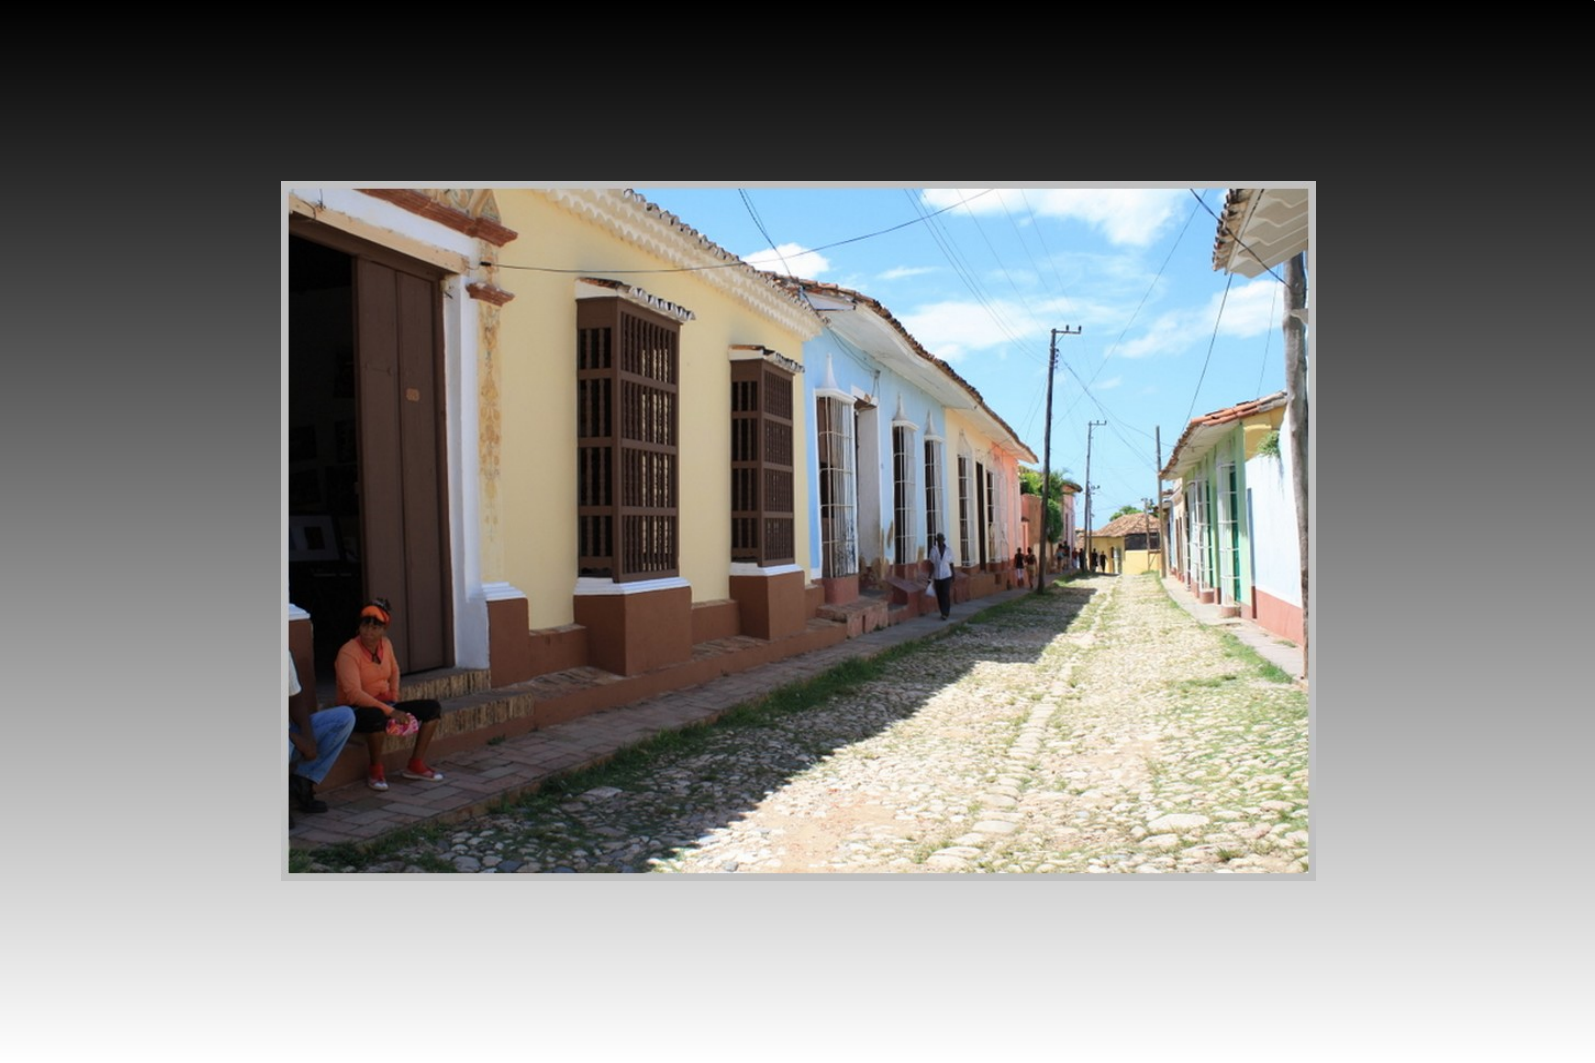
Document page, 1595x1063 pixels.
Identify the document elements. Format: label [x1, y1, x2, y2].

picture [281, 181, 1316, 881]
